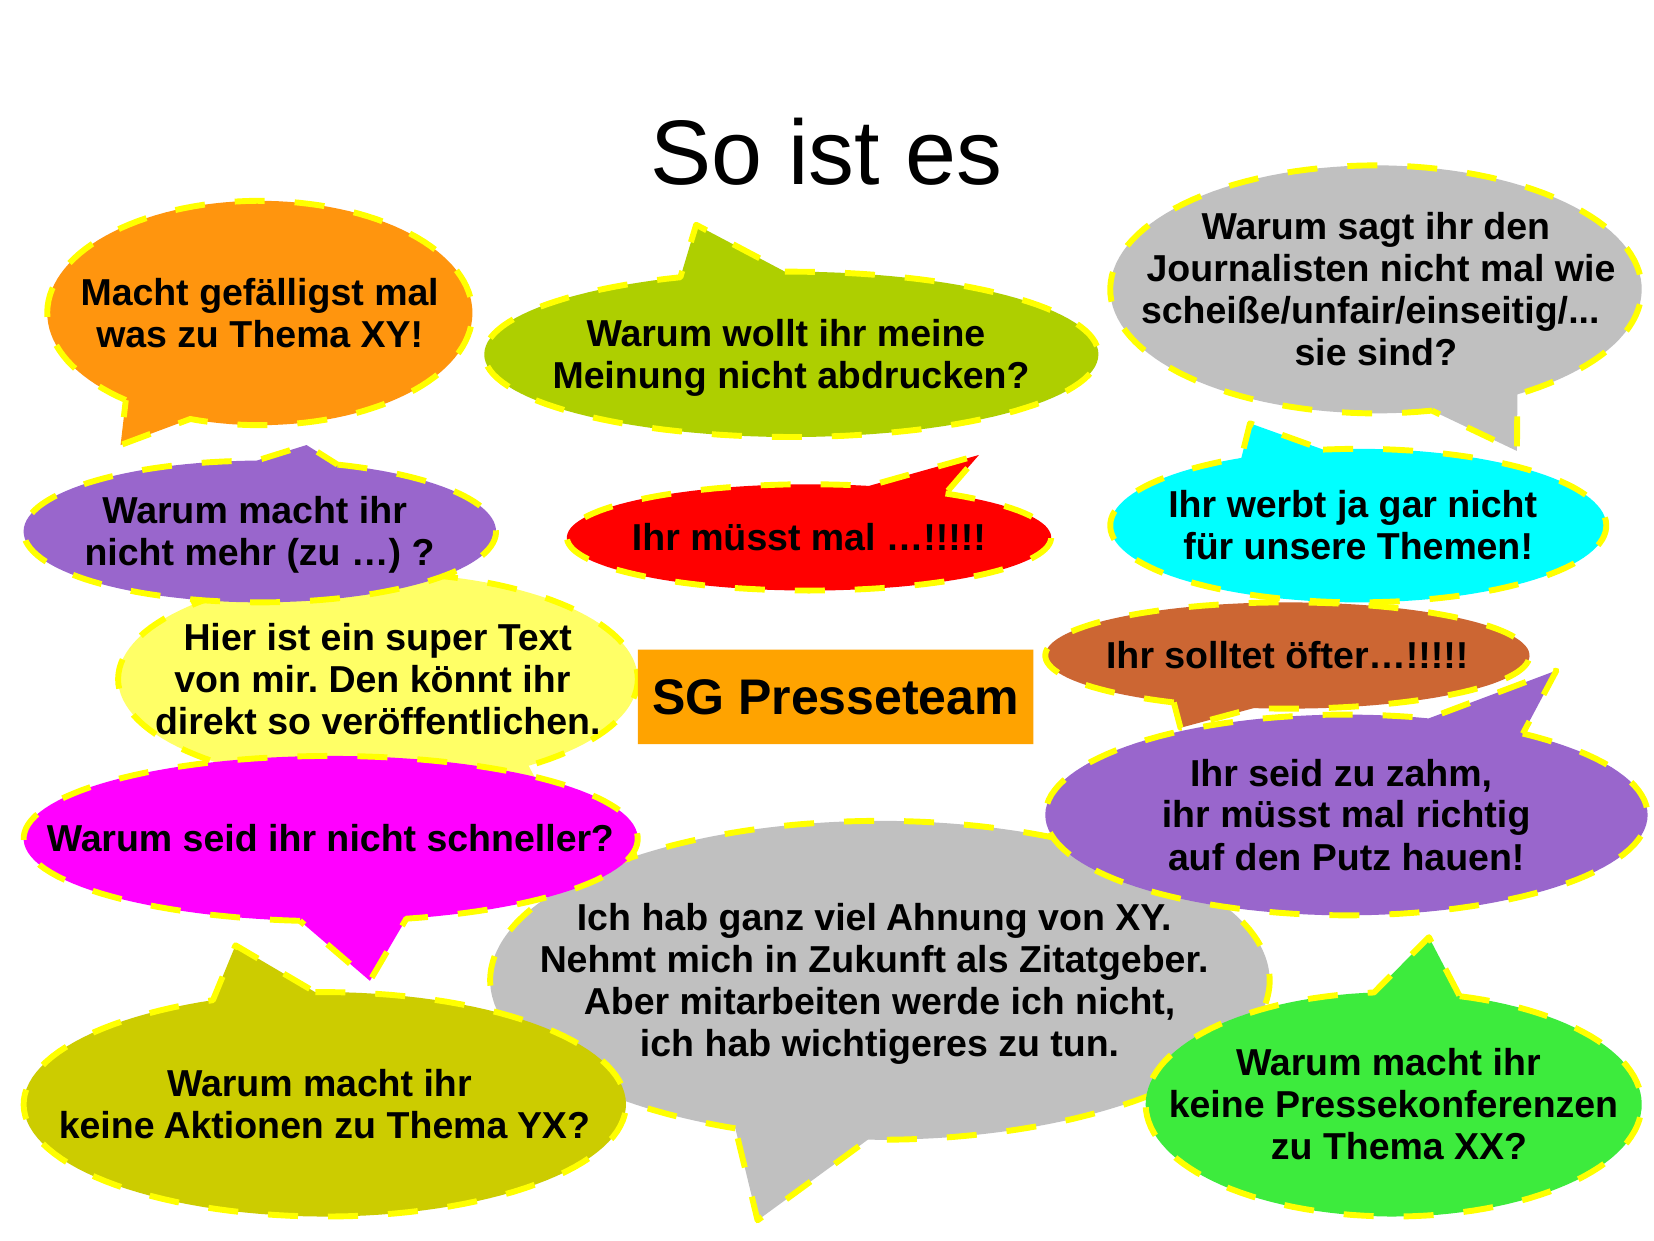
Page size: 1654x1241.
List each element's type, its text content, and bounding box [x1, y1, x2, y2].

text_box Hier ist ein super Text von mir. Den könnt ihr direkt so veröffentlichen. [118, 576, 637, 776]
text_box Ihr müsst mal …!!!!! [566, 454, 1052, 591]
text_box SG Presseteam [637, 649, 1034, 745]
text_box Warum wollt ihr meine Meinung nicht abdrucken? [484, 257, 1099, 438]
text_box Warum seid ihr nicht schneller? [23, 755, 638, 981]
text_box Warum macht ihr keine Aktionen zu Thema YX? [23, 945, 626, 1217]
text_box Macht gefälligst mal was zu Thema XY! [47, 200, 473, 446]
text_box Warum macht ihr keine Pressekonferenzen zu Thema XX? [1145, 937, 1642, 1217]
title So ist es [82, 49, 1571, 257]
text_box Ihr solltet öfter…!!!!! [1045, 602, 1530, 728]
text_box Ich hab ganz viel Ahnung von XY. Nehmt mich in Zukunft als Zitatgeber. Aber mitarbeiten werde ich nicht, ich hab wichtigeres zu tun. [490, 820, 1270, 1221]
text_box Warum sagt ihr den Journalisten nicht mal wie scheiße/unfair/einseitig/... sie sind? [1110, 165, 1642, 451]
text_box Ihr seid zu zahm, ihr müsst mal richtig auf den Putz hauen! [1045, 670, 1648, 916]
text_box Ihr werbt ja gar nicht für unsere Themen! [1110, 423, 1607, 603]
text_box Warum macht ihr nicht mehr (zu …) ? [23, 445, 497, 603]
